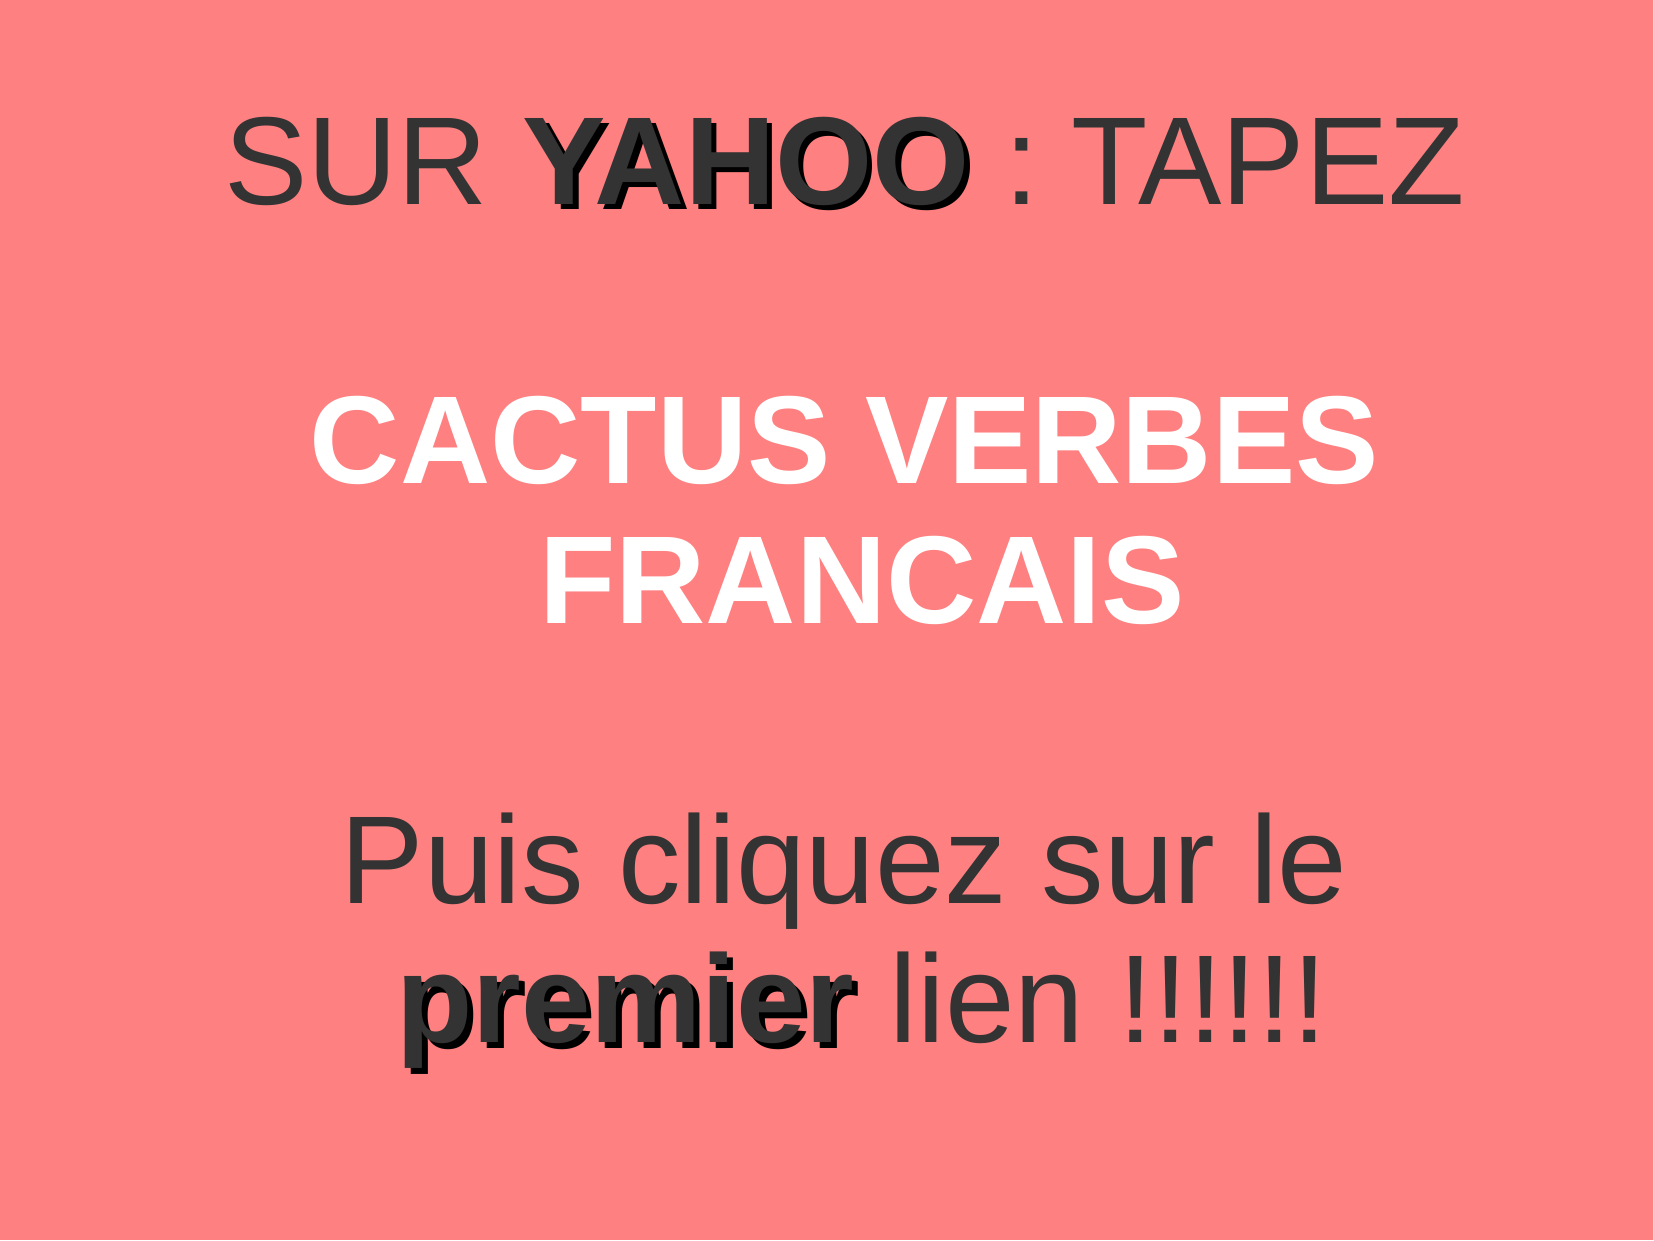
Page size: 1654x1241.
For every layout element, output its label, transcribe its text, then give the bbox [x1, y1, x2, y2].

subtitle SUR YAHOO : TAPEZ CACTUS VERBES FRANCAIS Puis cliquez sur le premier lien !!!!!! [82, 59, 1571, 1102]
